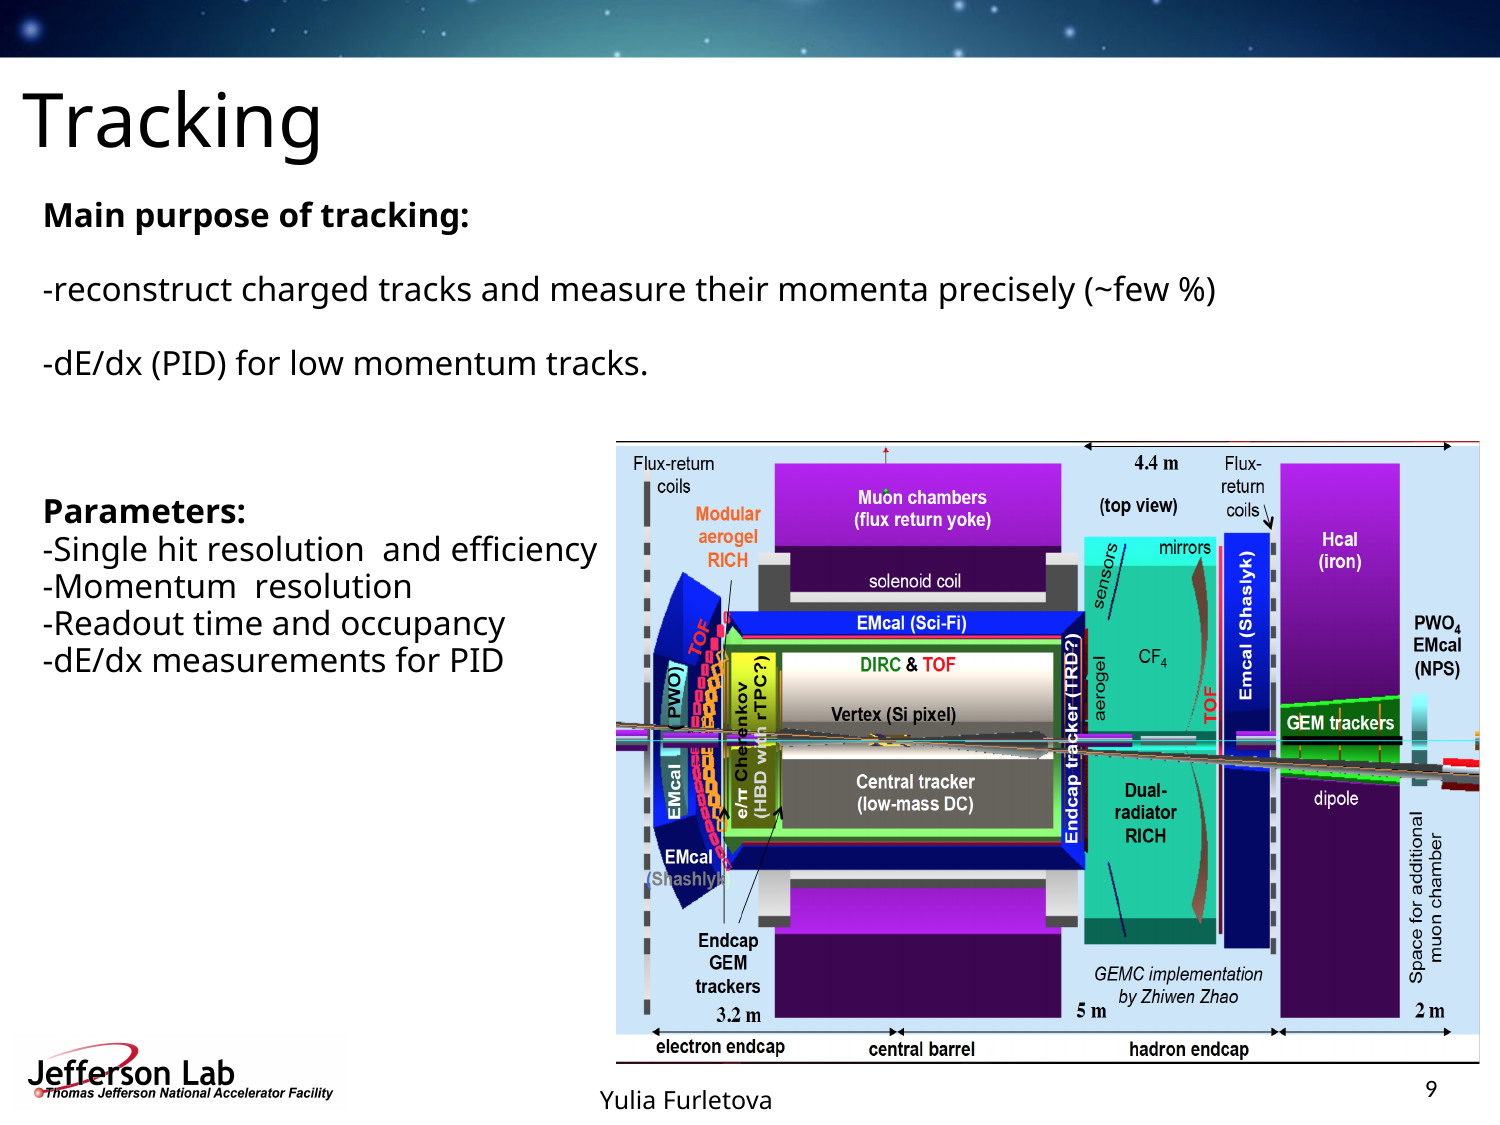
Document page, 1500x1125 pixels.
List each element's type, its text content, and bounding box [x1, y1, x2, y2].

text_box Yulia Furletova [585, 1080, 789, 1123]
text_box Tracking [7, 72, 1408, 172]
text_box Main purpose of tracking: -reconstruct charged tracks and measure their momenta precisely (~few %) -dE/dx (PID) for low momentum tracks. Parameters: -Single hit resolution and efficiency -Momentum resolution -Readout time and occupancy -dE/dx measurements for PID [27, 190, 1239, 947]
picture [0, 0, 1500, 1125]
